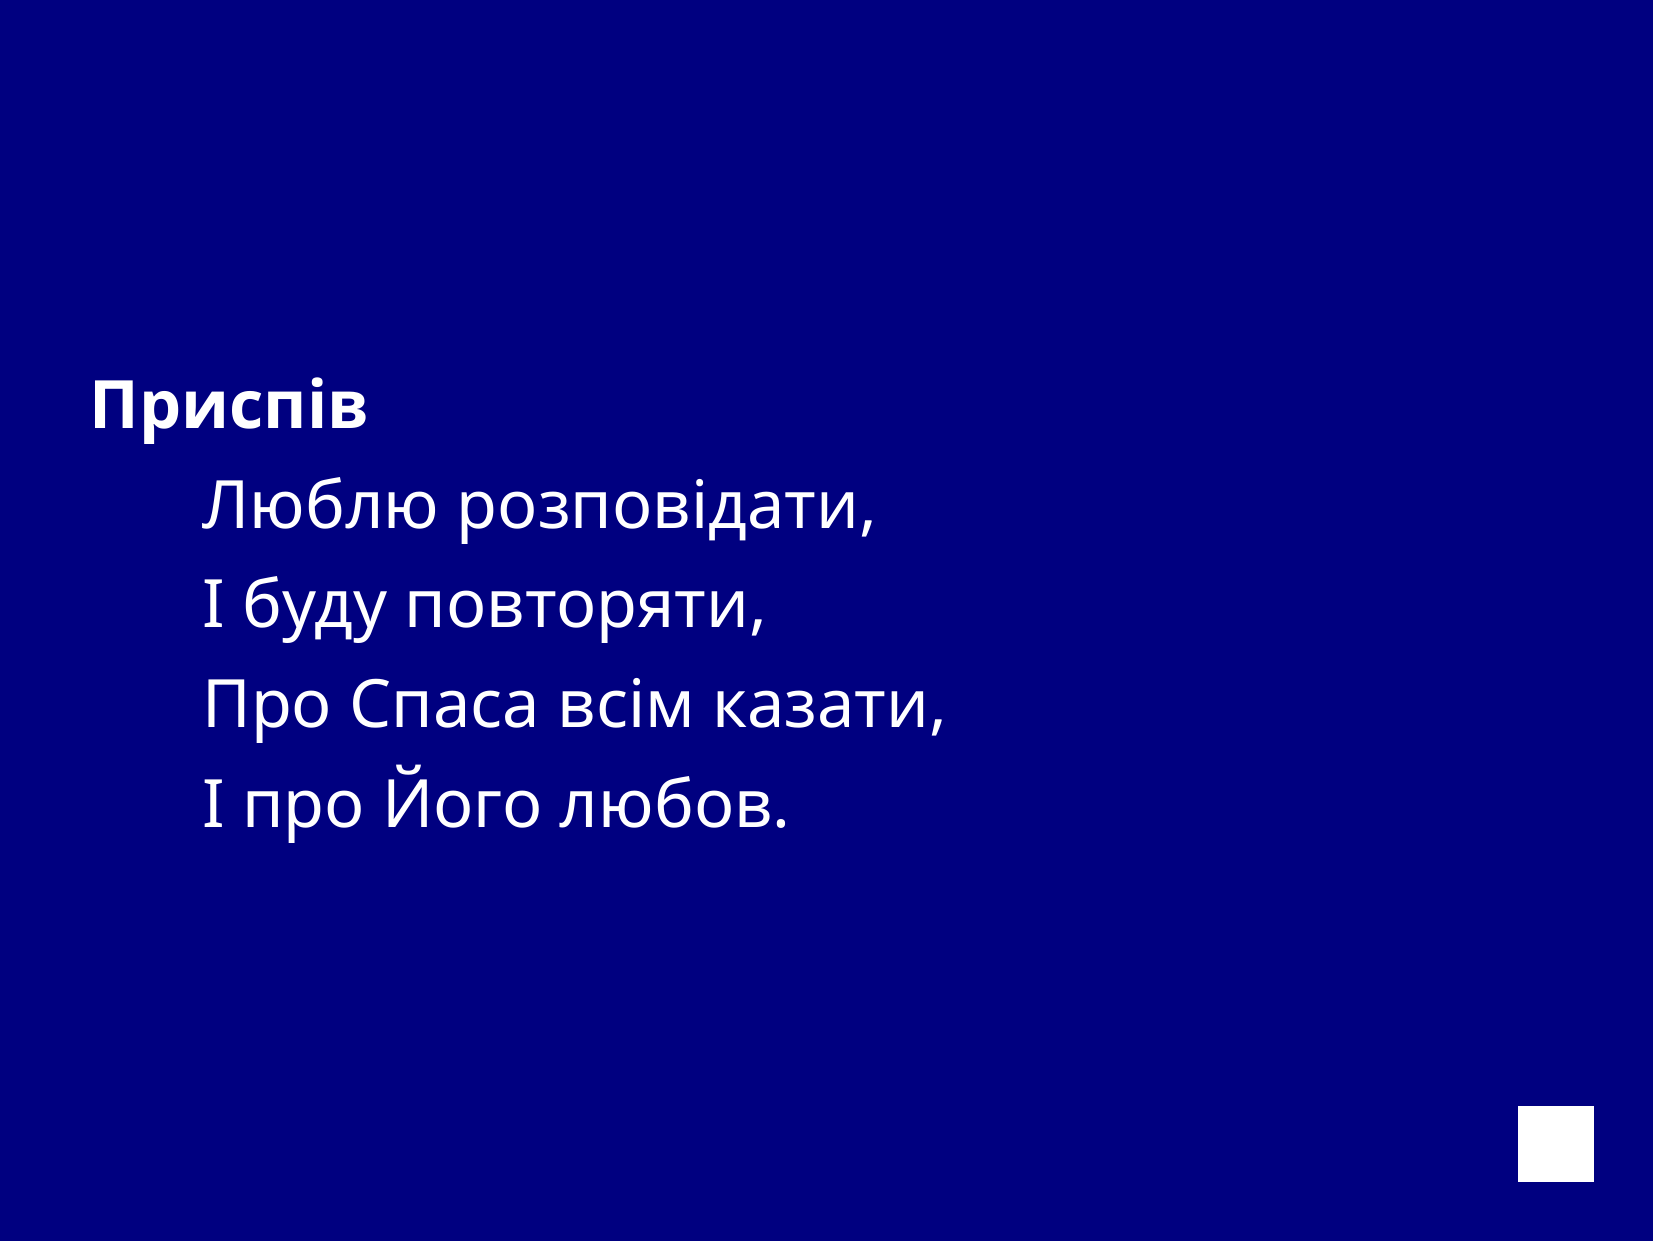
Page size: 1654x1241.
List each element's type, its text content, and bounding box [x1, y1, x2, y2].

text_box [1518, 1106, 1594, 1182]
text_box Приспів Люблю розповідати, І буду повторяти, Про Спаса всім казати, І про Його любов. [75, 150, 1576, 1163]
